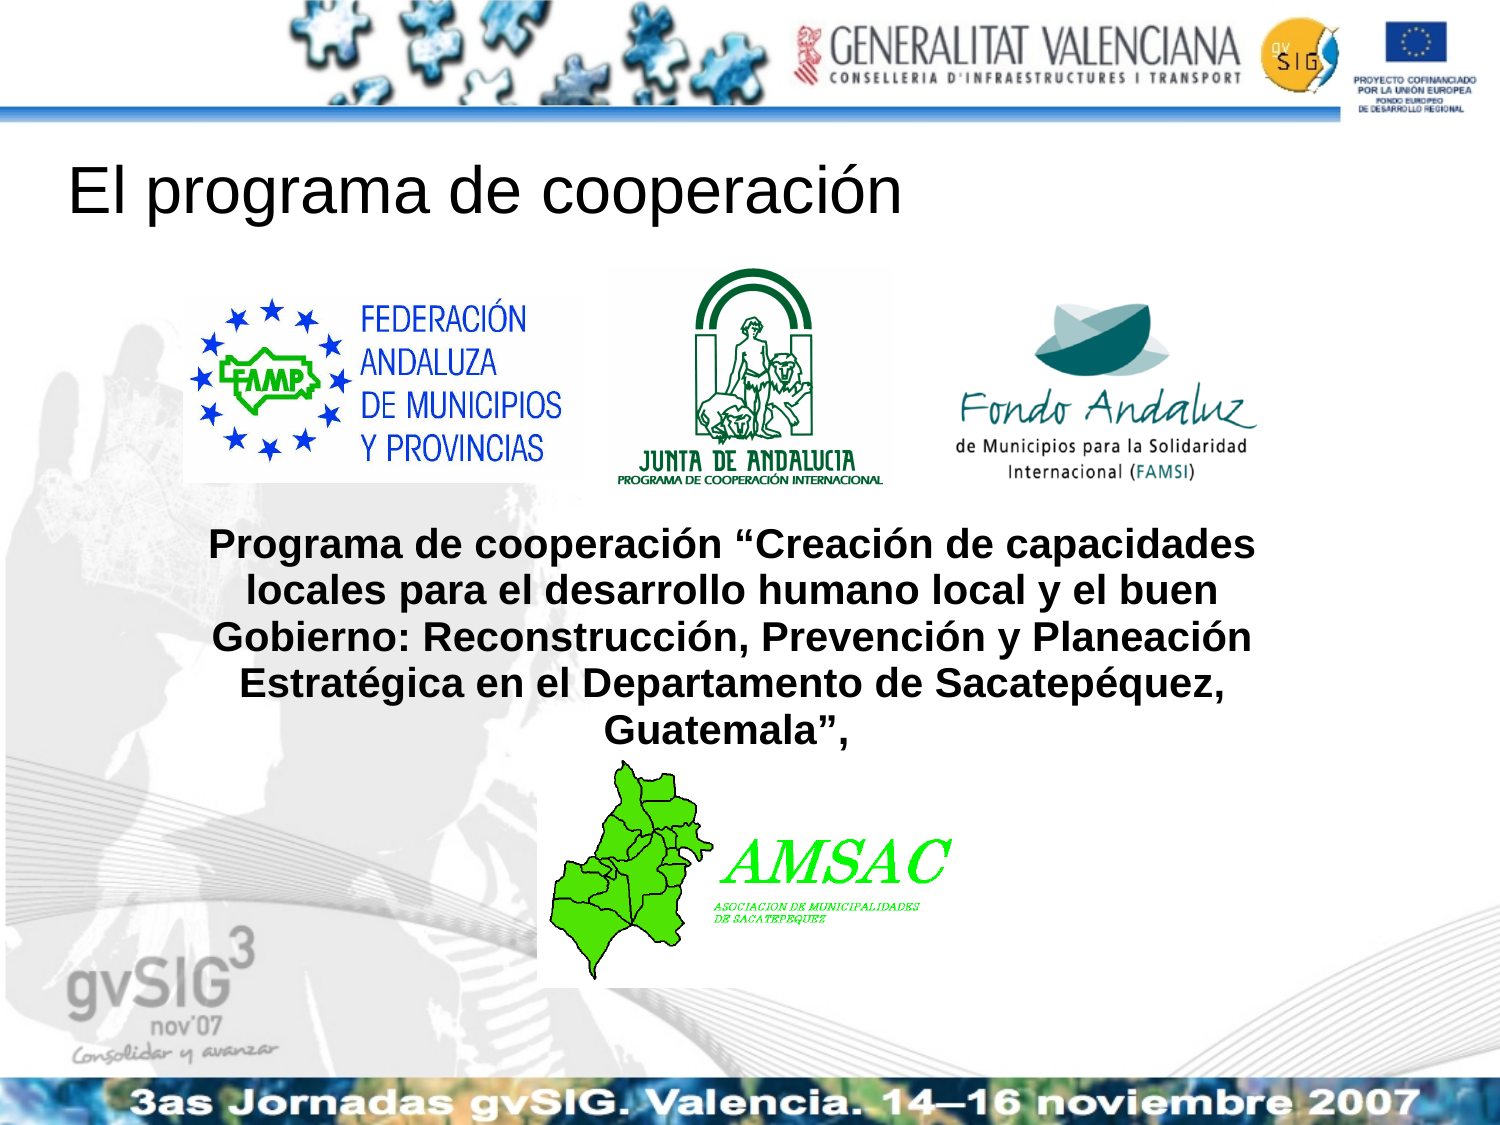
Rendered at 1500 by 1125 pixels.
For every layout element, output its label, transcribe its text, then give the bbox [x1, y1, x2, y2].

text_box Programa de cooperación “Creación de capacidades locales para el desarrollo humano local y el buen Gobierno: Reconstrucción, Prevención y Planeación Estratégica en el Departamento de Sacatepéquez, Guatemala”, [147, 512, 1317, 761]
title El programa de cooperación [53, 125, 1341, 256]
picture [0, 0, 1500, 1125]
